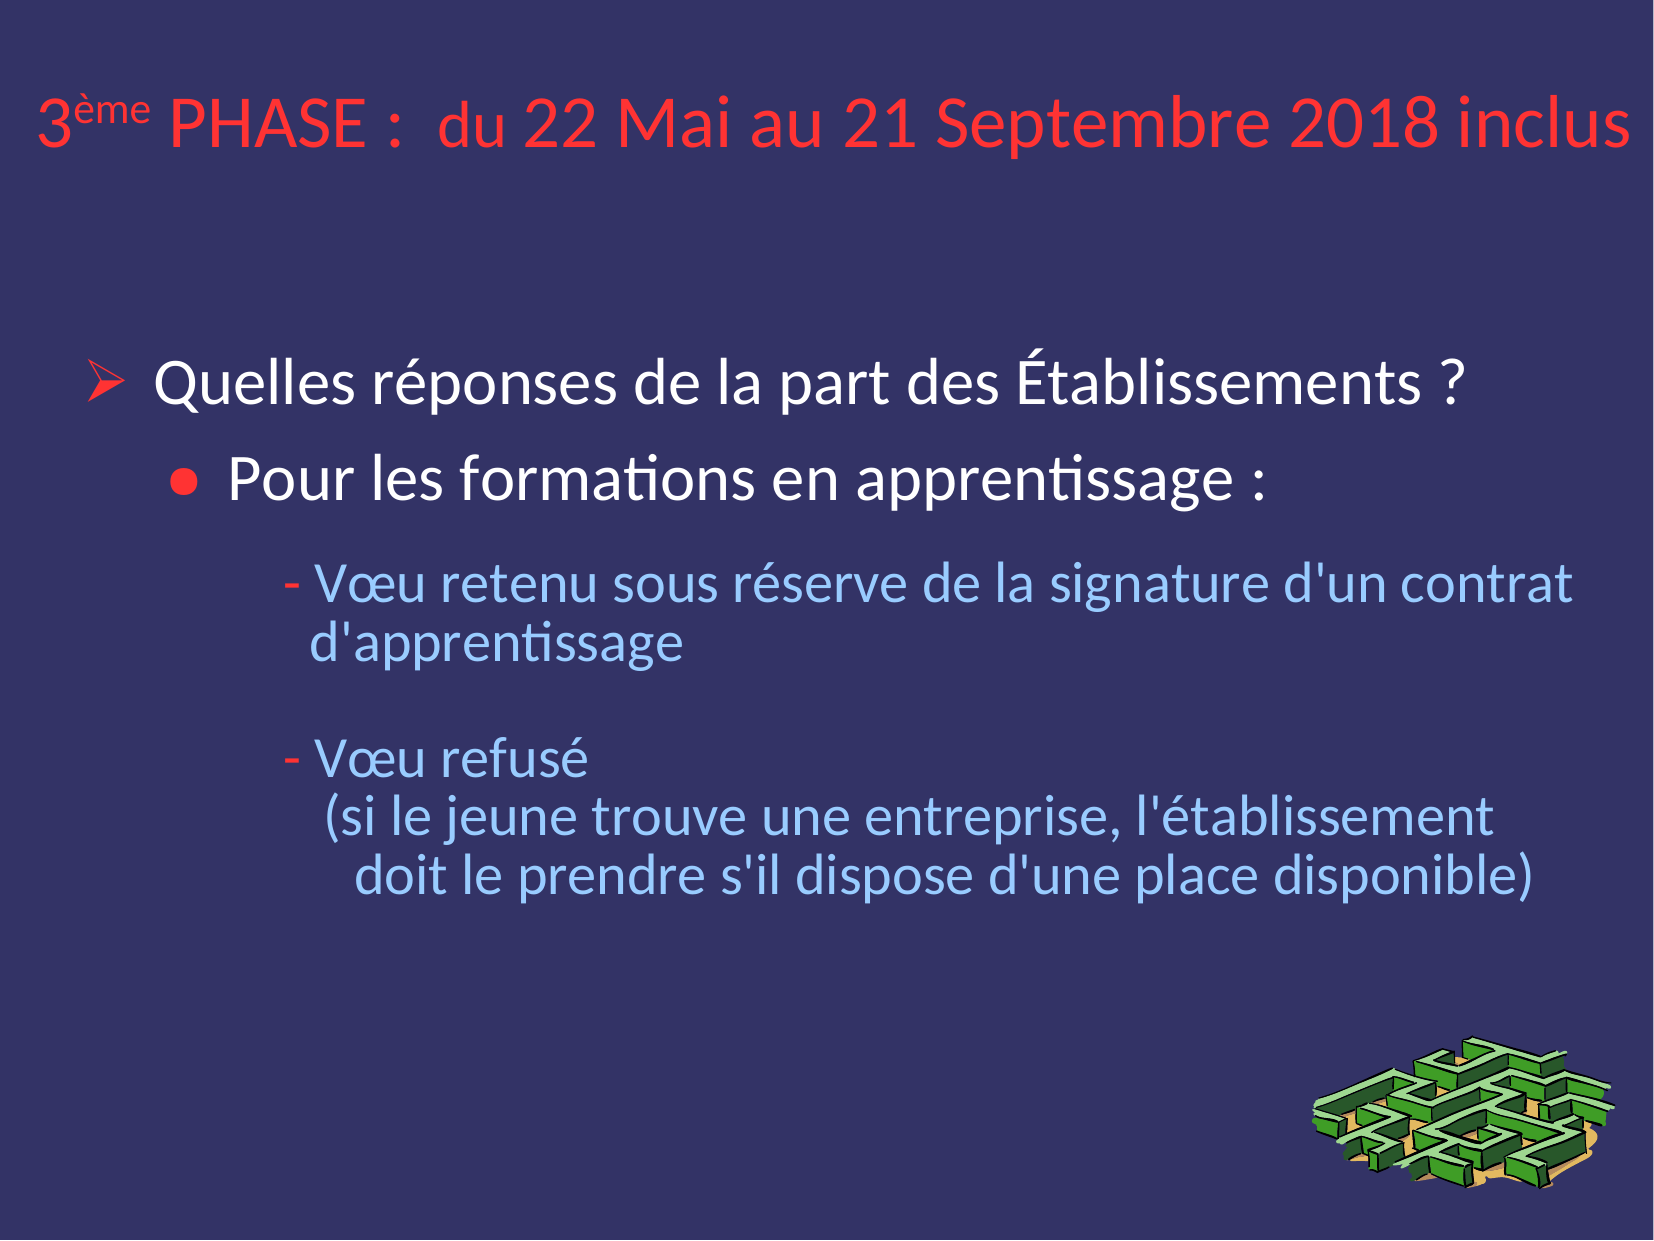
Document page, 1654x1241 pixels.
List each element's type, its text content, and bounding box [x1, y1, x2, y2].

text_box 3ème PHASE : du 22 Mai au 21 Septembre 2018 inclus [35, 82, 1654, 175]
list Quelles réponses de la part des Établissements ? Pour les formations en apprentissage : - Vœu retenu sous réserve de la signature d'un contrat d'apprentissage - Vœu refusé (si le jeune trouve une entreprise, l'établissement doit le prendre s'il dispose d'une place disponible) [70, 354, 1583, 1241]
